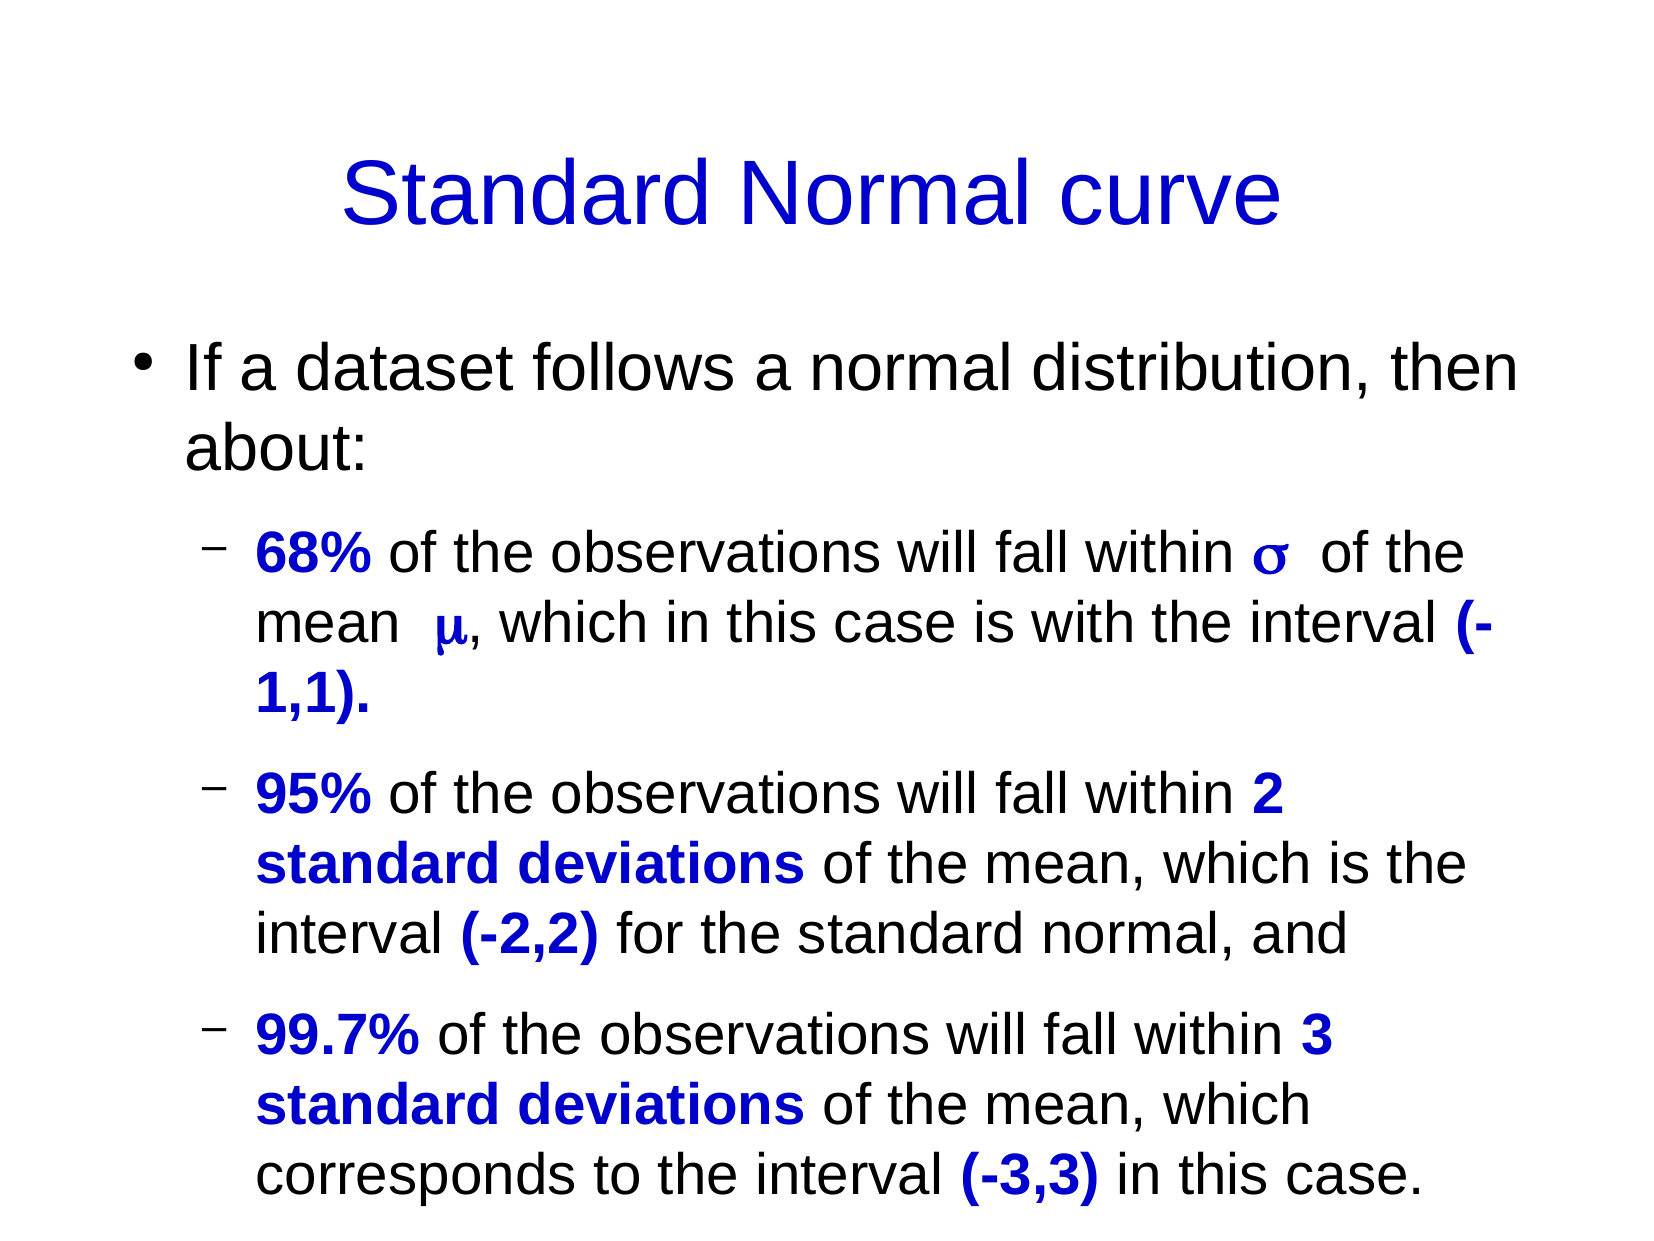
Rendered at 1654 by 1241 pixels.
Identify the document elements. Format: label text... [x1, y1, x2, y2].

list If a dataset follows a normal distribution, then about: 68% of the observations will fall within  of the mean , which in this case is with the interval (-1,1). 95% of the observations will fall within 2 standard deviations of the mean, which is the interval (-2,2) for the standard normal, and 99.7% of the observations will fall within 3 standard deviations of the mean, which corresponds to the interval (-3,3) in this case. [98, 315, 1562, 1215]
title Standard Normal curve [81, 125, 1544, 251]
